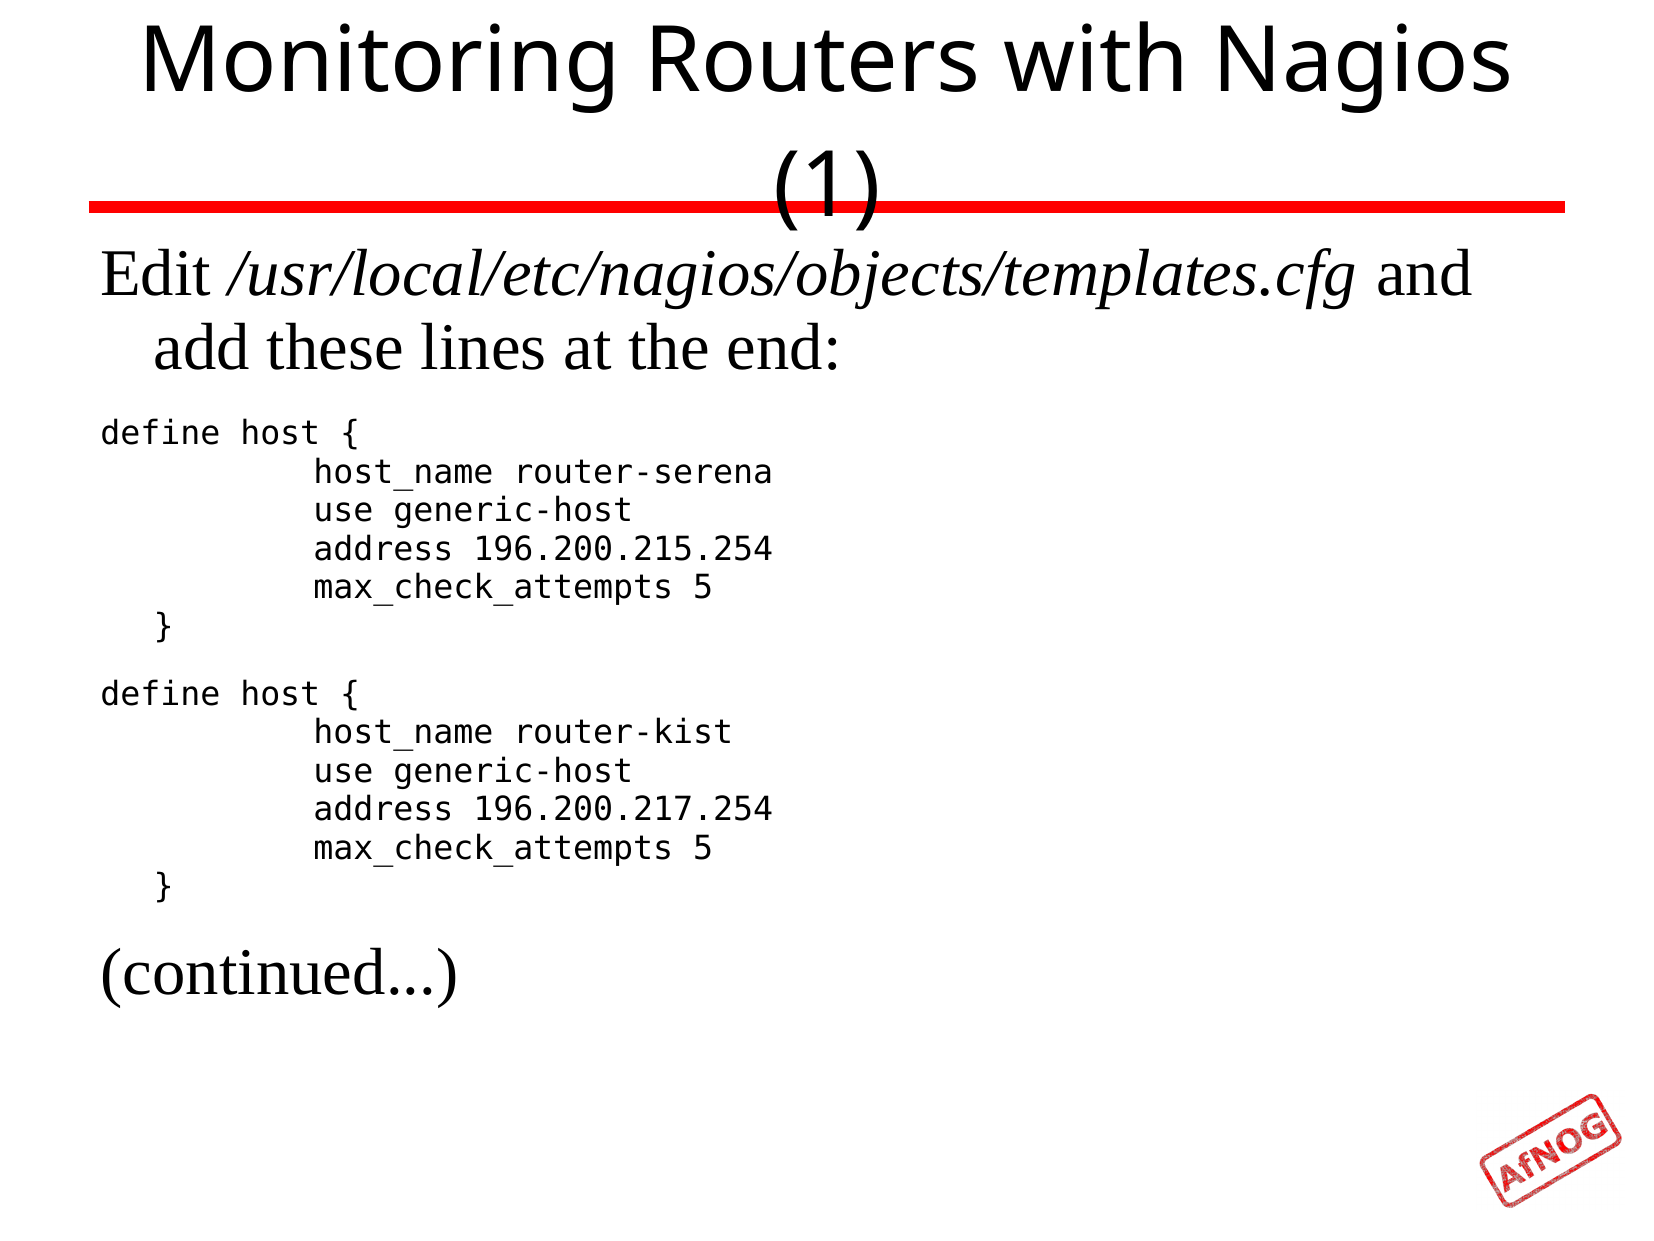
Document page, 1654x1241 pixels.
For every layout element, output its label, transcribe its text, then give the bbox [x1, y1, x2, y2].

list Edit /usr/local/etc/nagios/objects/templates.cfg and add these lines at the end: define host { host_name router-serena use generic-host address 196.200.215.254 max_check_attempts 5 } define host { host_name router-kist use generic-host address 196.200.217.254 max_check_attempts 5 } (continued...) [82, 236, 1571, 1108]
title Monitoring Routers with Nagios (1) [88, 29, 1565, 207]
picture [1476, 1090, 1625, 1211]
